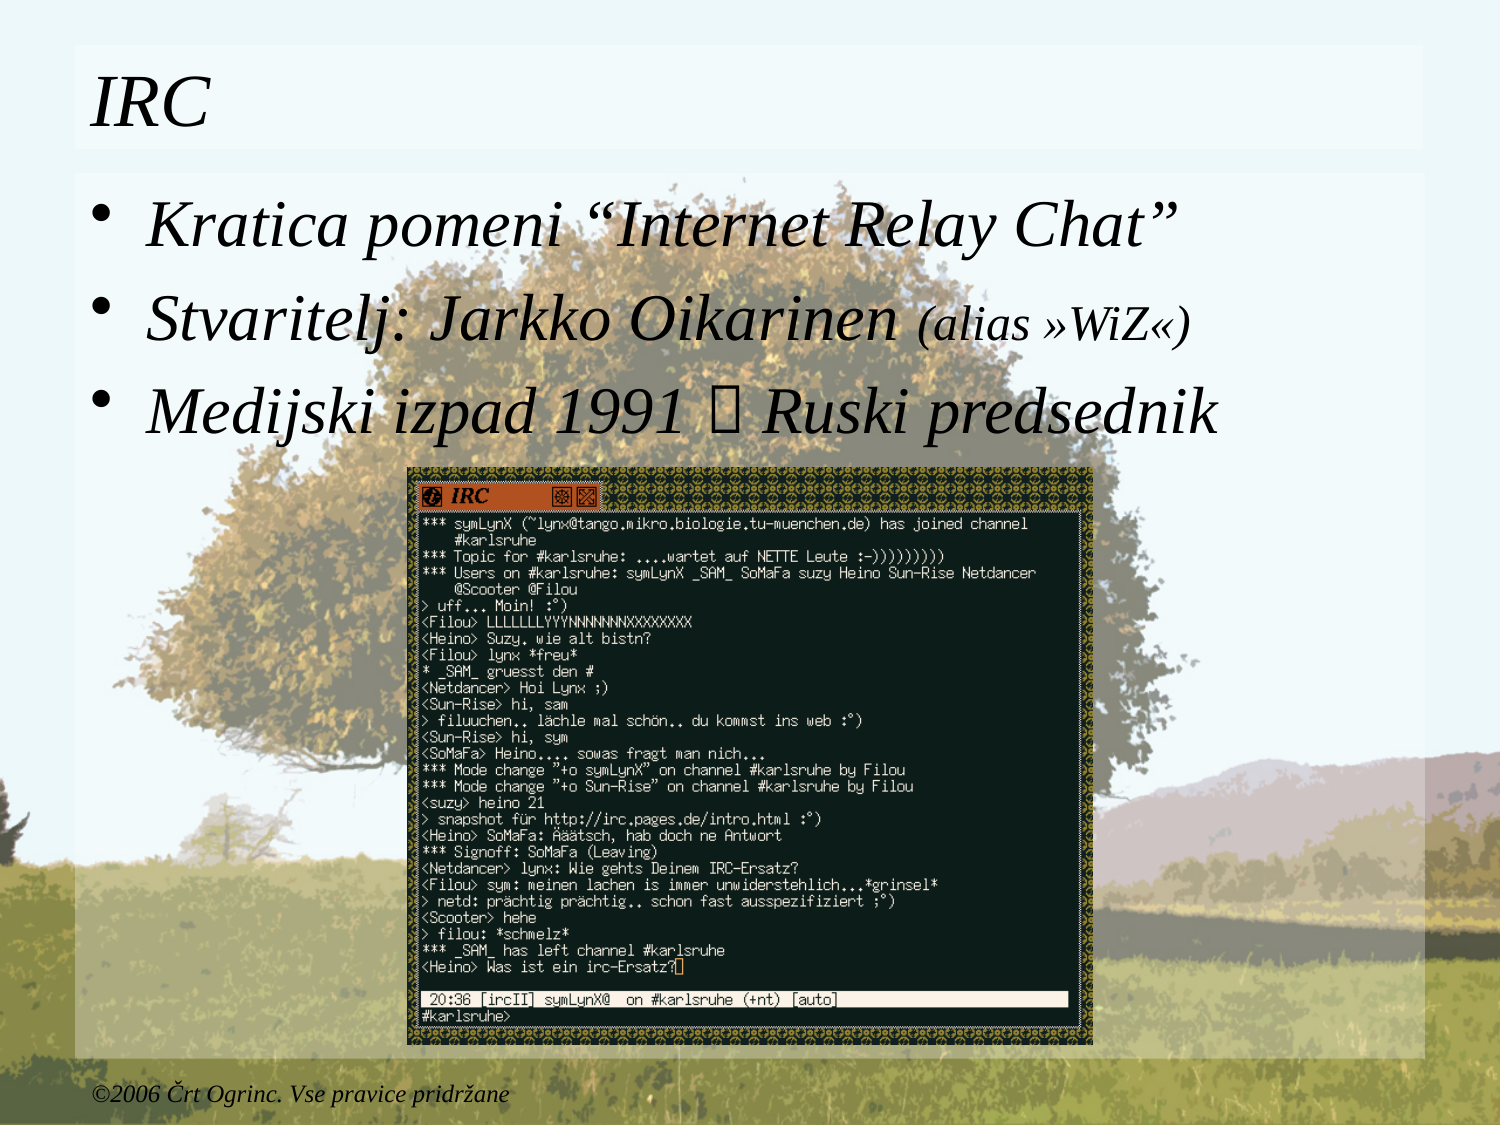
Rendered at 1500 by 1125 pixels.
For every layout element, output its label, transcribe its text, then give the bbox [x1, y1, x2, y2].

title IRC [75, 45, 1424, 149]
picture [0, 0, 1500, 1125]
list Kratica pomeni “Internet Relay Chat” Stvaritelj: Jarkko Oikarinen (alias »WiZ«) Medijski izpad 1991  Ruski predsednik [75, 172, 1425, 1059]
